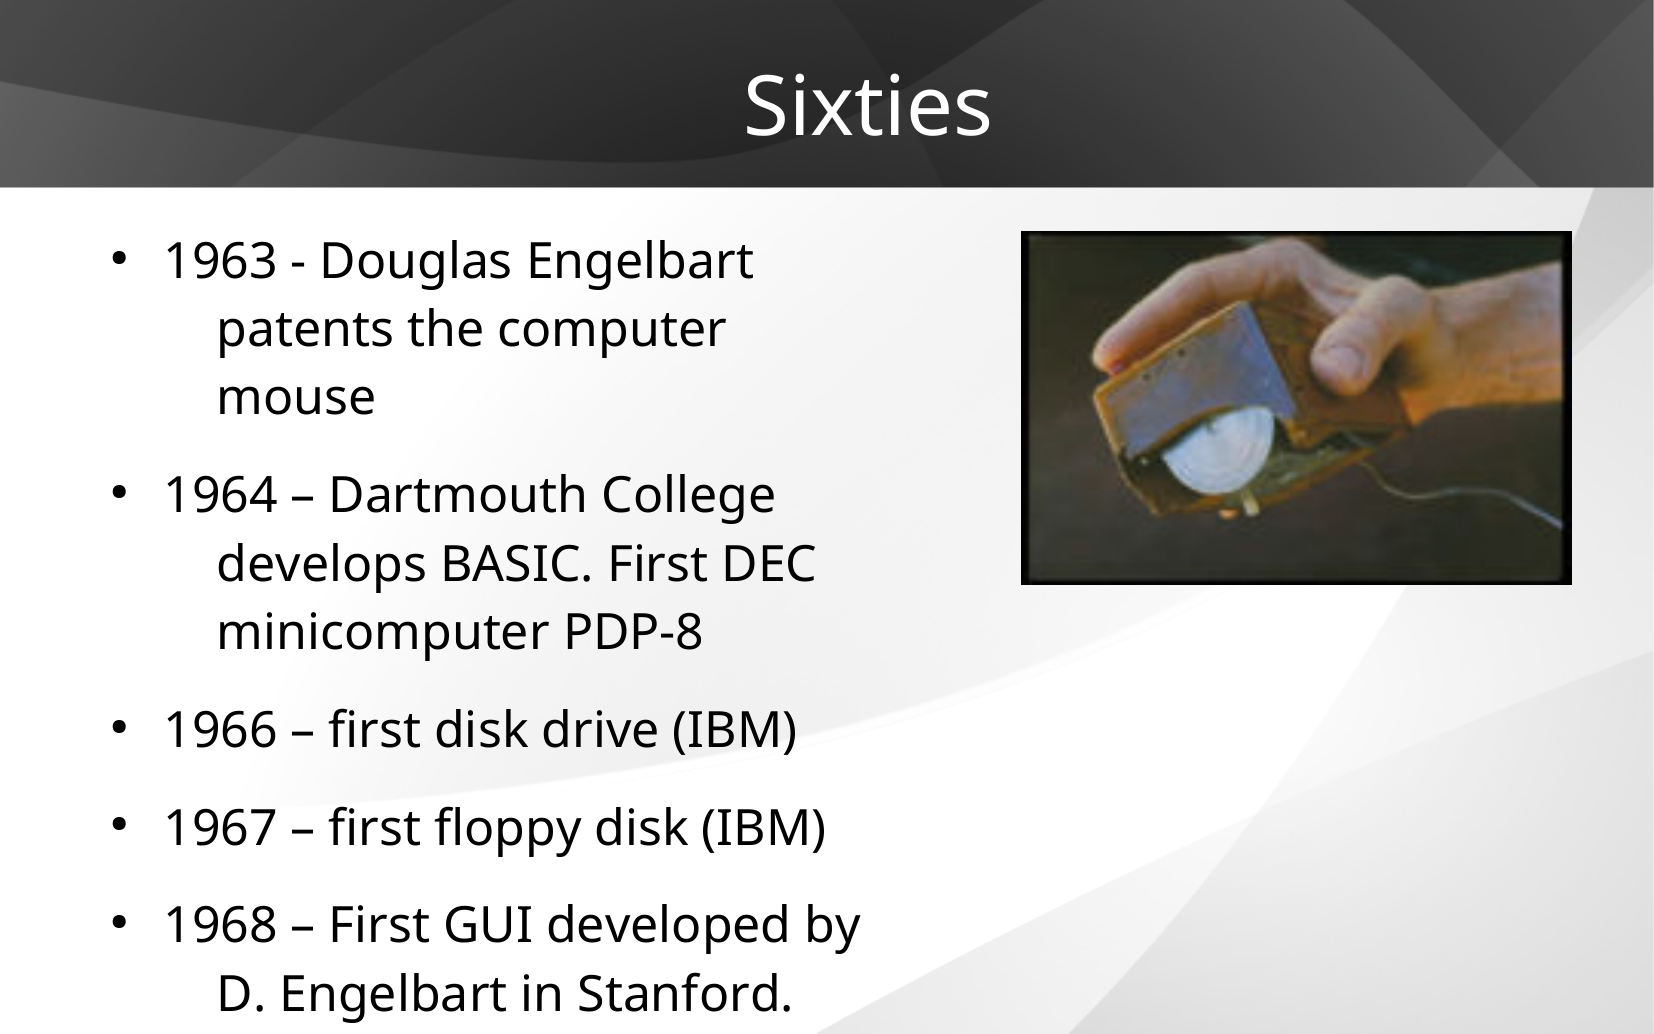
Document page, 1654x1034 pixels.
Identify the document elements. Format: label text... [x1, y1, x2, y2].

title Sixties [124, 0, 1613, 208]
list 1963 - Douglas Engelbart patents the computer mouse 1964 – Dartmouth College develops BASIC. First DEC minicomputer PDP-8 1966 – first disk drive (IBM) 1967 – first floppy disk (IBM) 1968 – First GUI developed by D. Engelbart in Stanford. Intel founded [75, 225, 901, 1013]
picture [0, 0, 1654, 1034]
